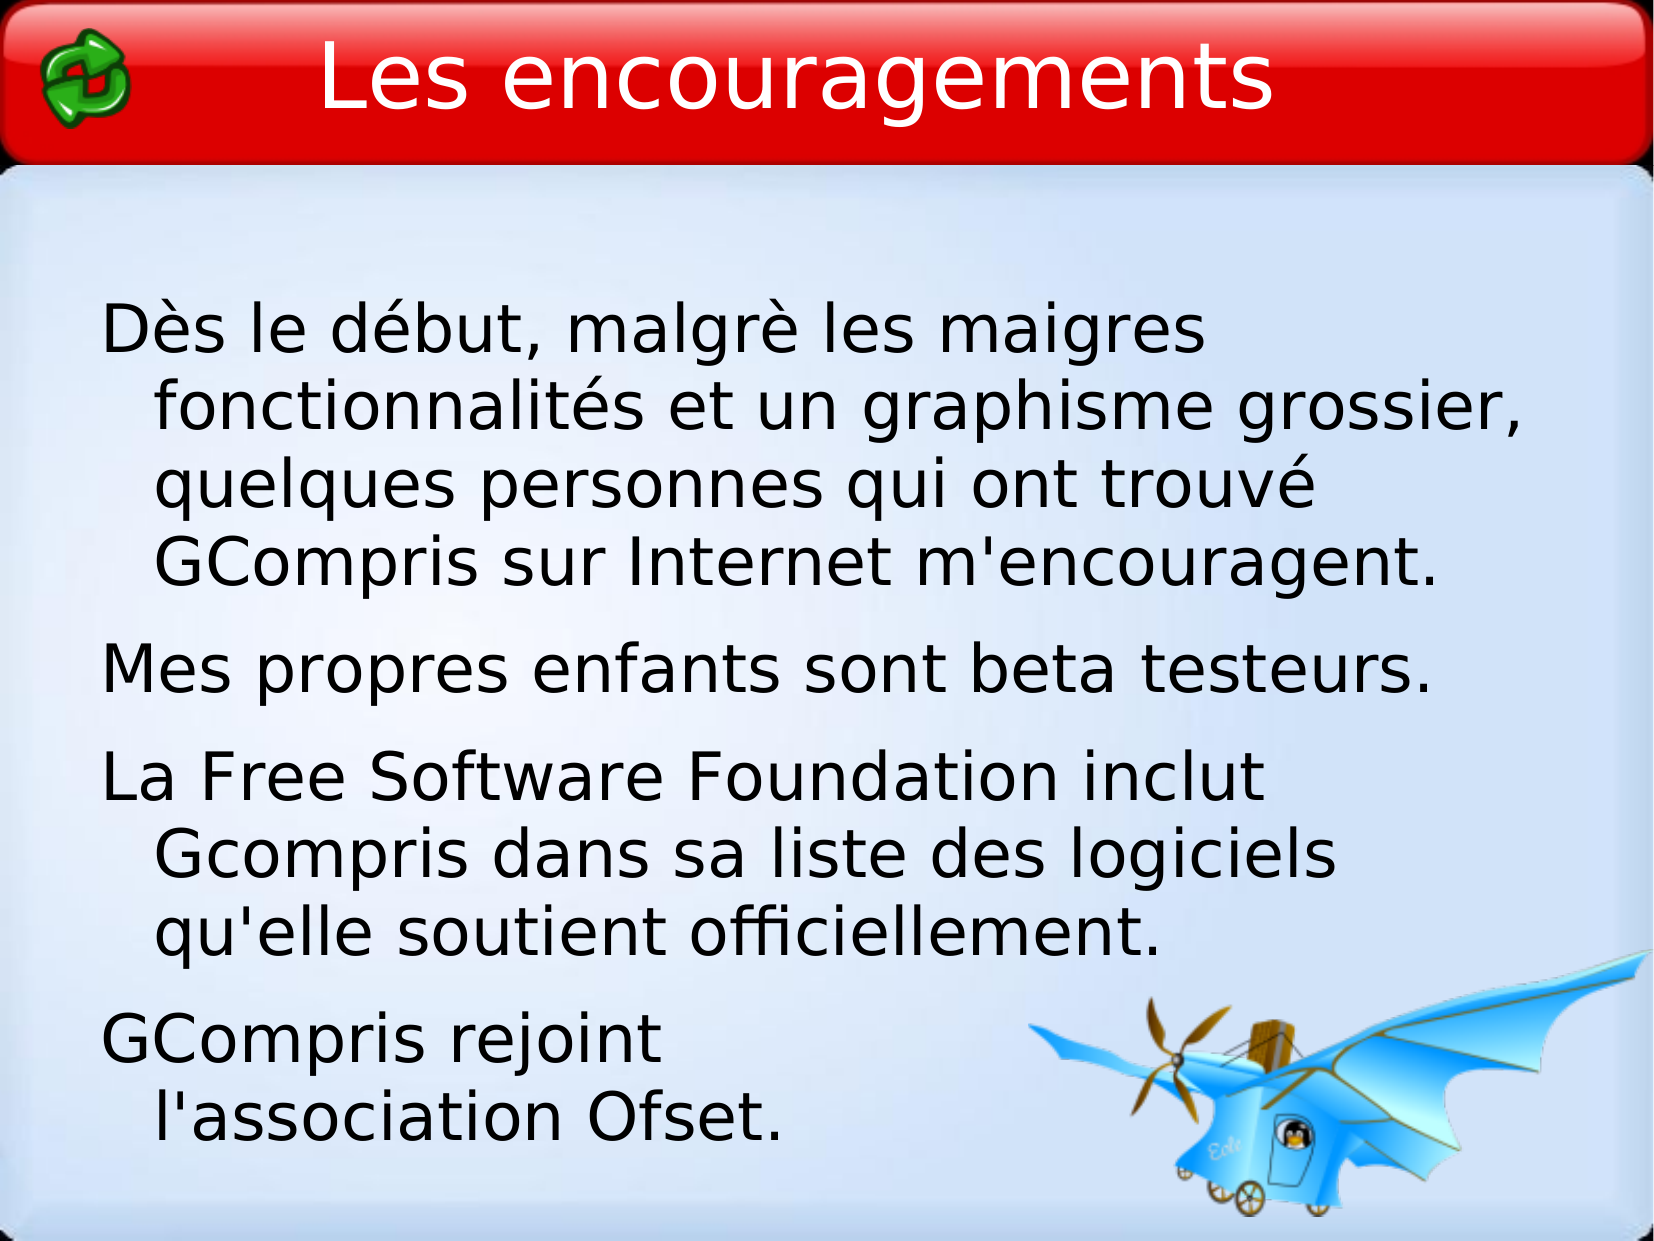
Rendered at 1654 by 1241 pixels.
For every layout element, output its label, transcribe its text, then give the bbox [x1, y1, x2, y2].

title Les encouragements [88, 16, 1578, 137]
picture [0, 0, 1654, 1241]
list Dès le début, malgrè les maigres fonctionnalités et un graphisme grossier, quelques personnes qui ont trouvé GCompris sur Internet m'encouragent. Mes propres enfants sont beta testeurs. La Free Software Foundation inclut Gcompris dans sa liste des logiciels qu'elle soutient officiellement. GCompris rejoint l'association Ofset. [82, 290, 1571, 1157]
